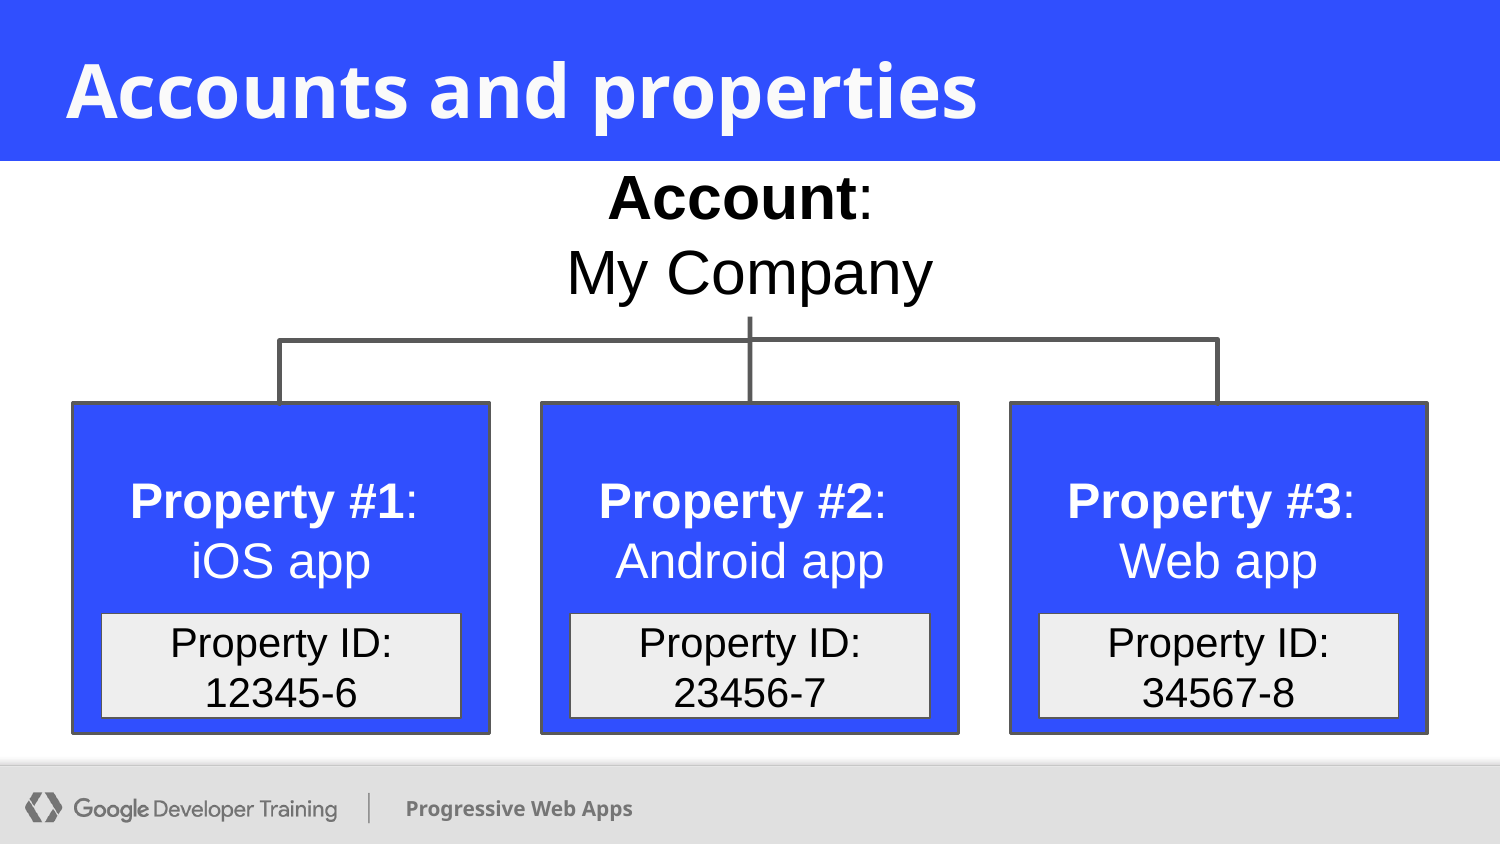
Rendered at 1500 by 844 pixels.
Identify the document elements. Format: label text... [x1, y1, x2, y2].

text_box Account: My Company [264, 141, 1236, 317]
picture [0, 161, 1500, 844]
text_box Property #2: Android app [541, 402, 959, 734]
text_box Property ID: 12345-6 [101, 613, 462, 718]
text_box Property ID: 23456-7 [570, 613, 930, 718]
text_box Property ID: 34567-8 [1038, 613, 1399, 718]
text_box Property #1: iOS app [72, 402, 490, 734]
title Accounts and properties [51, 28, 1449, 122]
text_box Property #3: Web app [1010, 402, 1427, 734]
